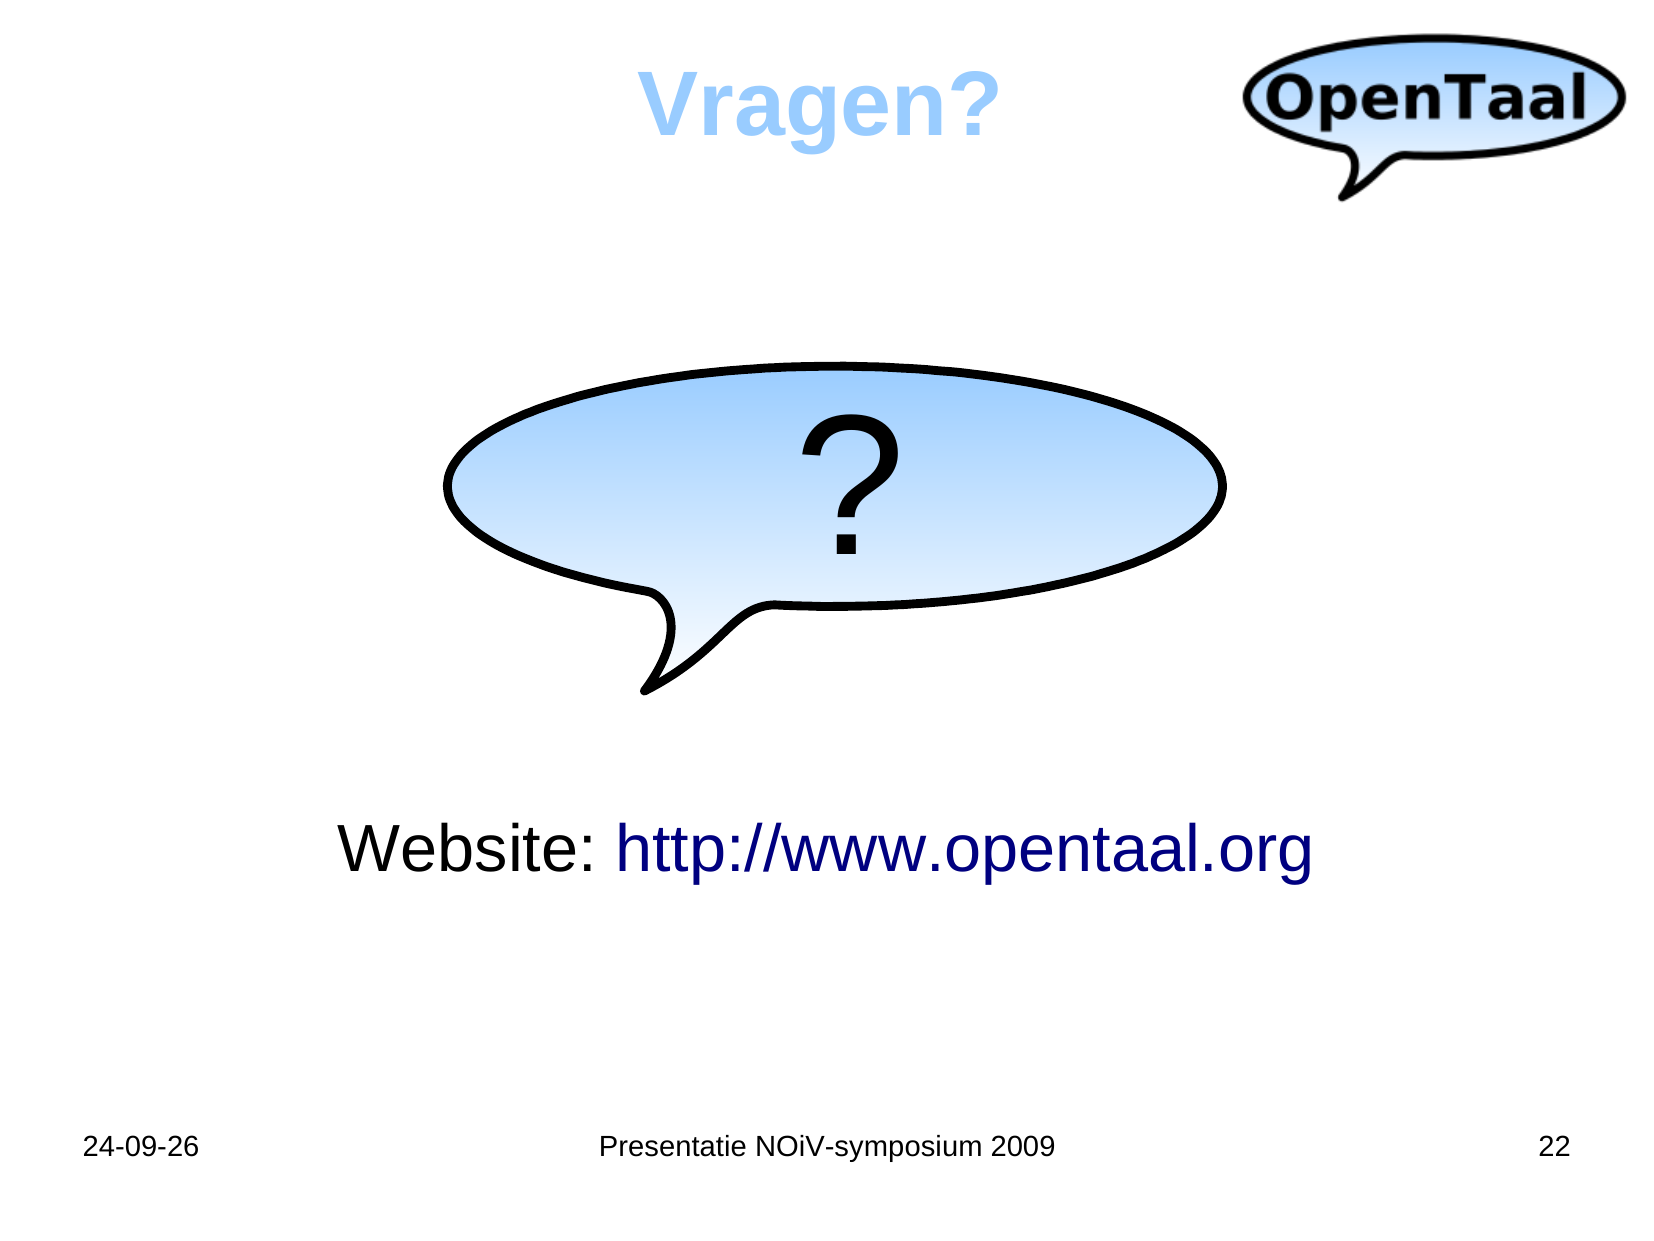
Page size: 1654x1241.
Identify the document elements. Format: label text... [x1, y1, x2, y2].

text_box [957, 372, 1223, 601]
text_box ? [779, 366, 957, 605]
list Website: http://www.opentaal.org [82, 290, 1571, 1094]
picture [1240, 29, 1631, 206]
text_box [447, 367, 894, 692]
title Vragen? [76, 7, 1565, 200]
